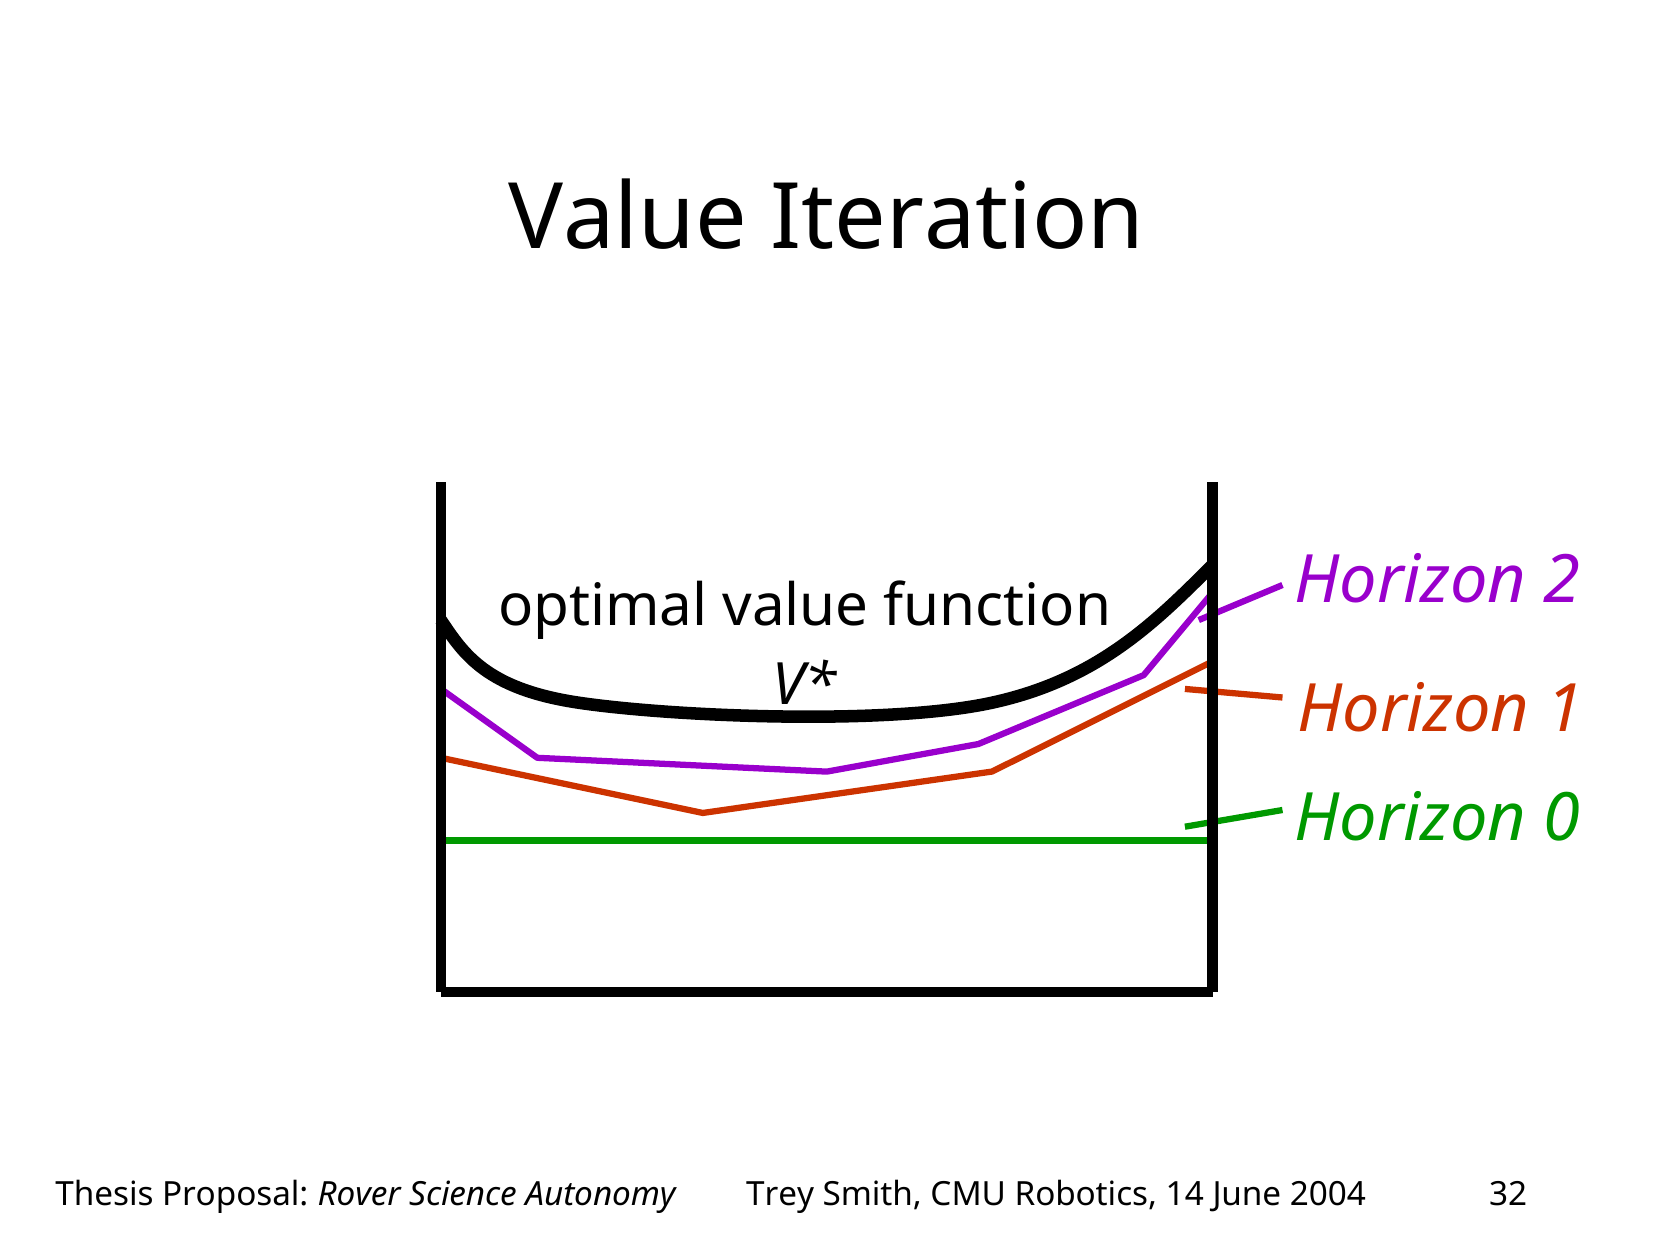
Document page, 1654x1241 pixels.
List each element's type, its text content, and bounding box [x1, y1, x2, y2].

text_box Horizon 0 [1279, 761, 1643, 868]
text_box Horizon 2 [1279, 523, 1621, 636]
text_box Horizon 1 [1282, 652, 1654, 760]
text_box optimal value function V* [460, 555, 1150, 651]
title Value Iteration [124, 110, 1530, 317]
